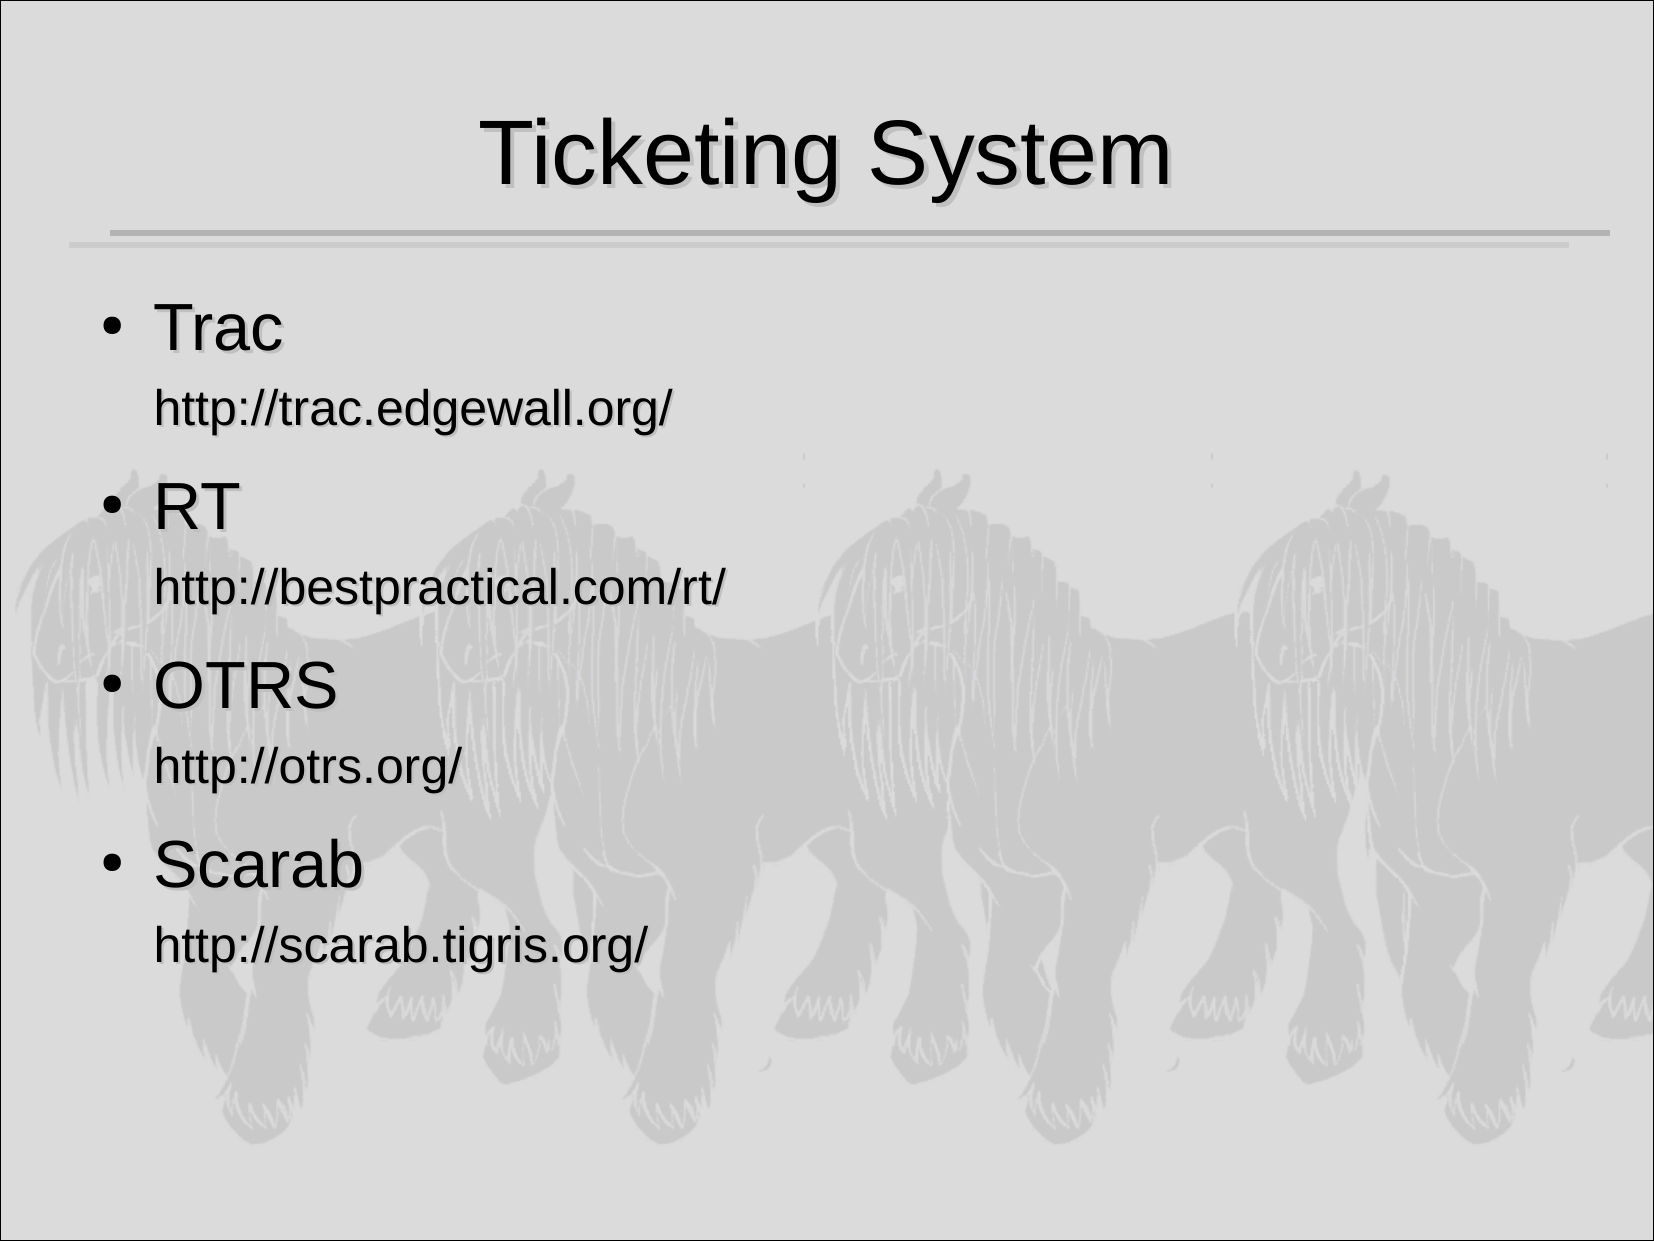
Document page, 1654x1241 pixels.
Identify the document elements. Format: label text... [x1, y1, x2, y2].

title Ticketing System [82, 56, 1571, 250]
list Trac http://trac.edgewall.org/ RT http://bestpractical.com/rt/ OTRS http://otrs.org/ Scarab http://scarab.tigris.org/ [82, 290, 1571, 1094]
